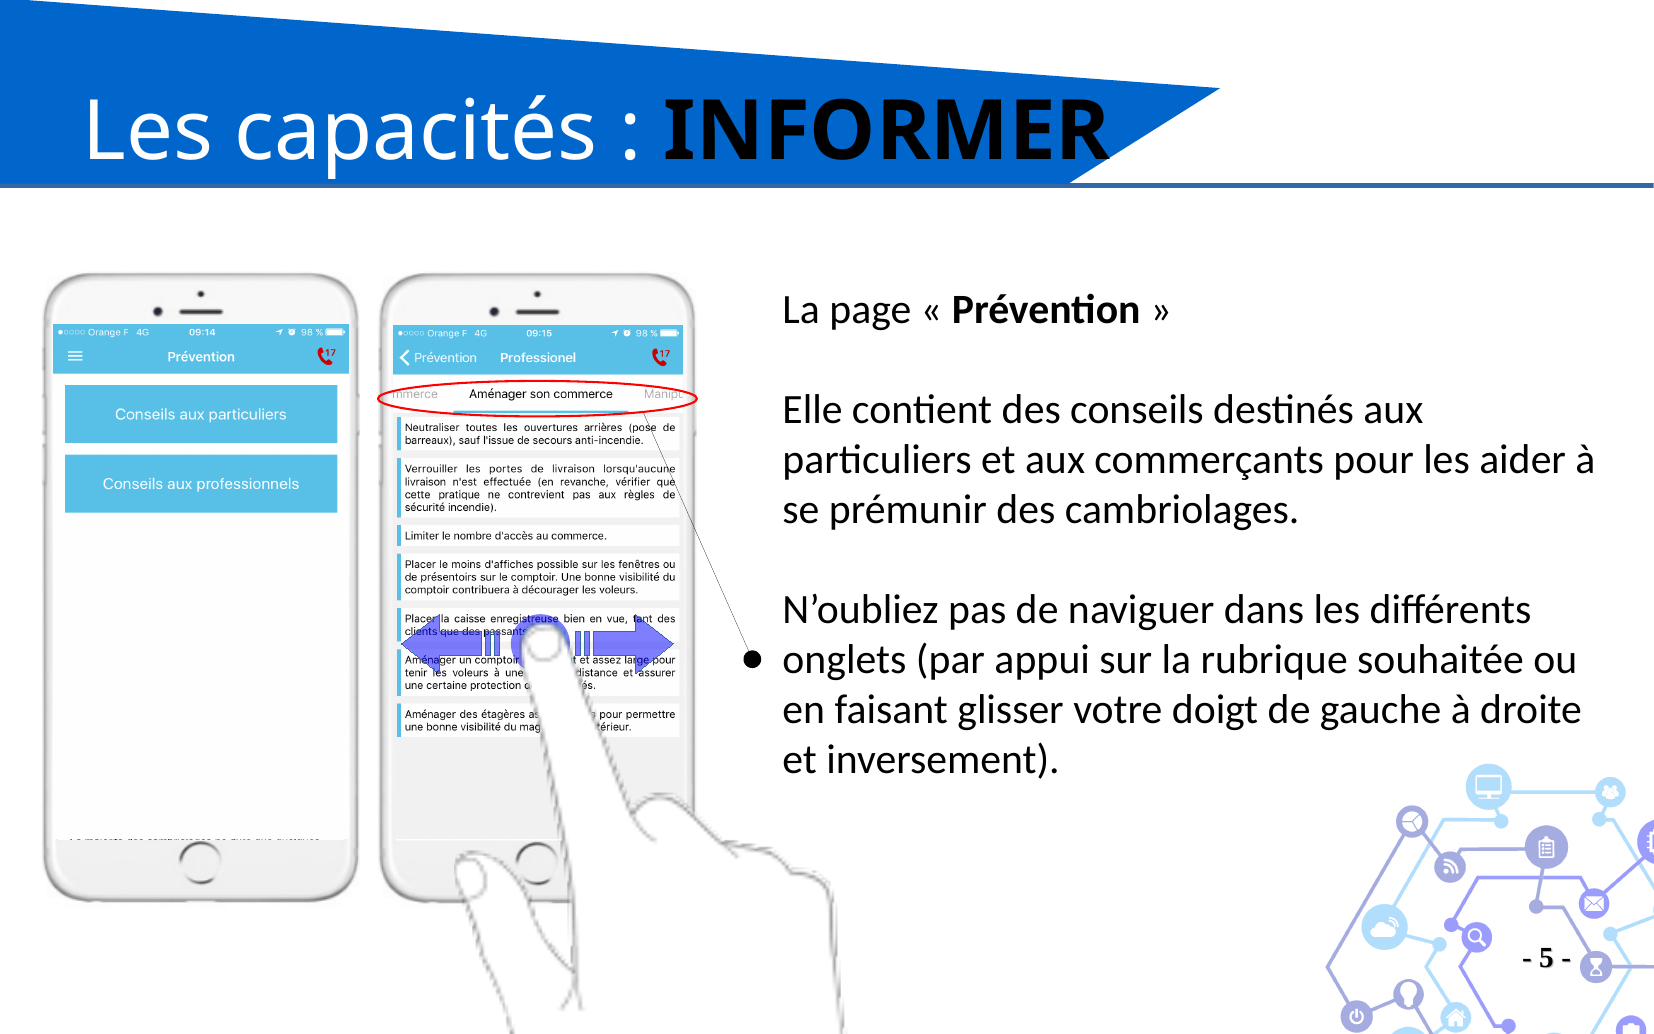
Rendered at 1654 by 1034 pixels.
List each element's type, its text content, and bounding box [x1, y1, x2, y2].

picture [378, 271, 697, 395]
picture [380, 382, 695, 415]
picture [645, 402, 697, 531]
picture [378, 403, 858, 1034]
text_box [401, 614, 454, 674]
text_box La page « Prévention » Elle contient des conseils destinés aux particuliers et aux commerçants pour les aider à se prémunir des cambriolages. N’oubliez pas de naviguer dans les différents onglets (par appui sur la rubrique souhaitée ou en faisant glisser votre doigt de gauche à droite et inversement). [767, 274, 1619, 790]
text_box [520, 614, 561, 622]
picture [41, 271, 361, 910]
text_box [635, 614, 646, 622]
title Les capacités : INFORMER [82, 41, 1571, 214]
